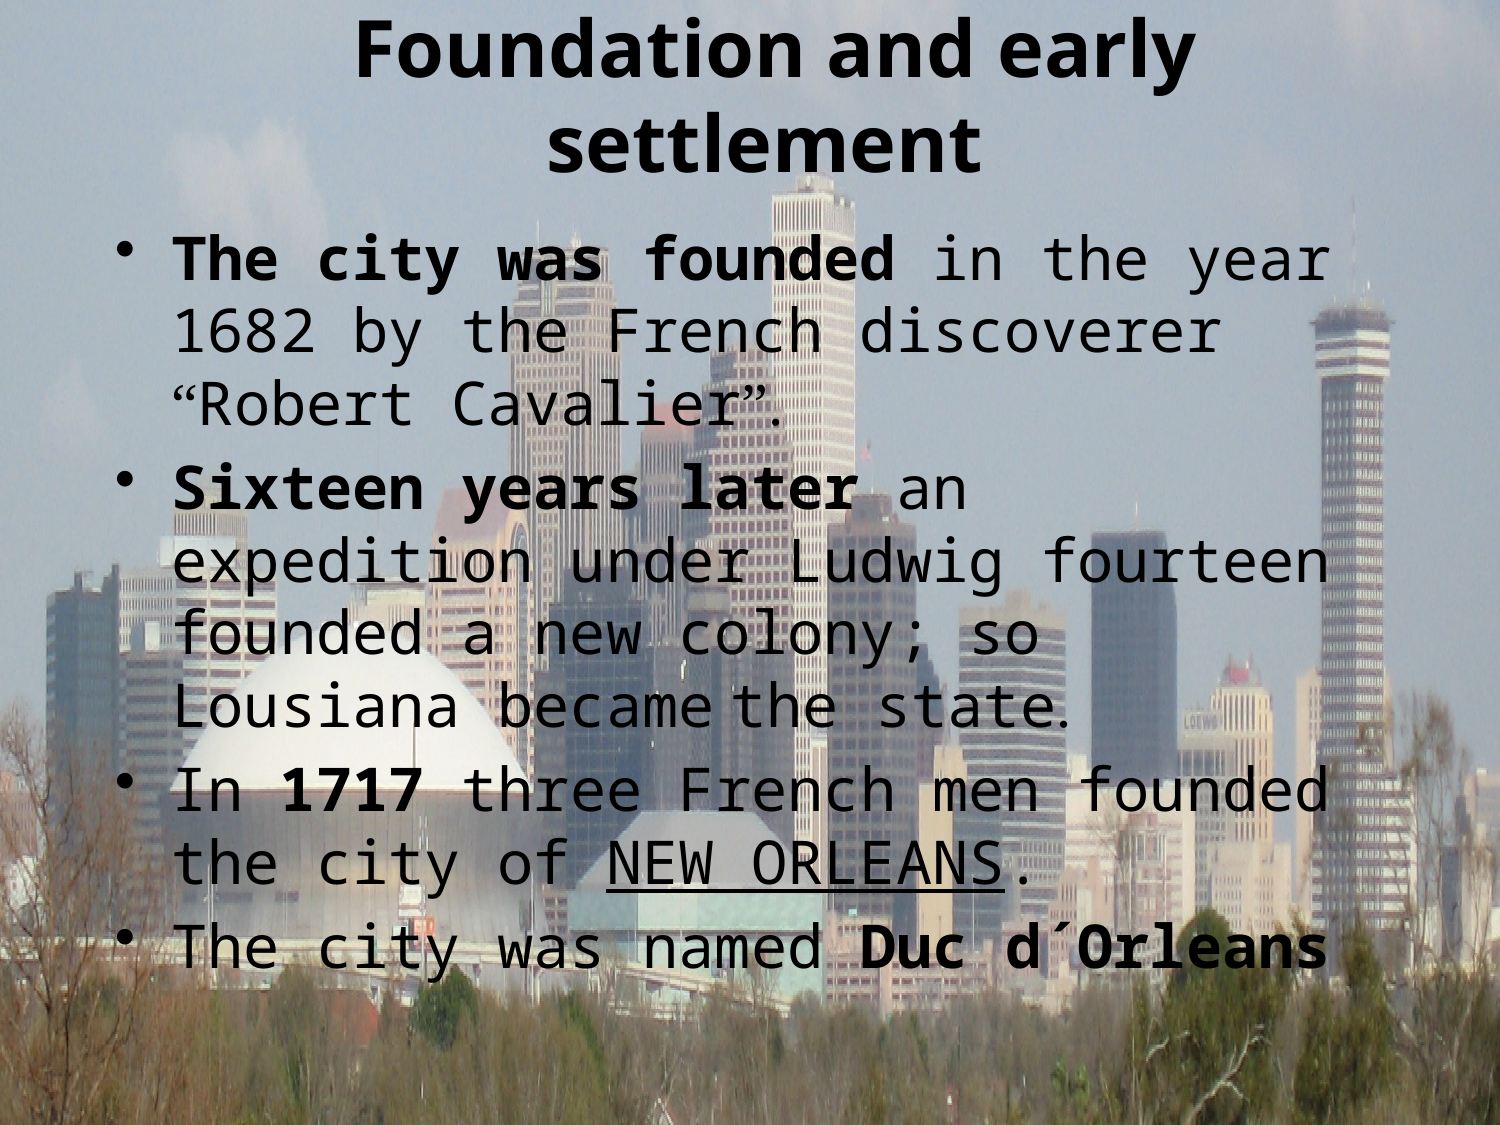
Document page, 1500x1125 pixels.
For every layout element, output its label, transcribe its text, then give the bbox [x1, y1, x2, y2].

list The city was founded in the year 1682 by the French discoverer “Robert Cavalier”. Sixteen years later an expedition under Ludwig fourteen founded a new colony; so Lousiana became the state. In 1717 three French men founded the city of NEW ORLEANS. The city was named Duc d´Orleans [99, 212, 1375, 1125]
title Foundation and early settlement [137, 0, 1413, 188]
picture [0, 0, 1500, 1125]
